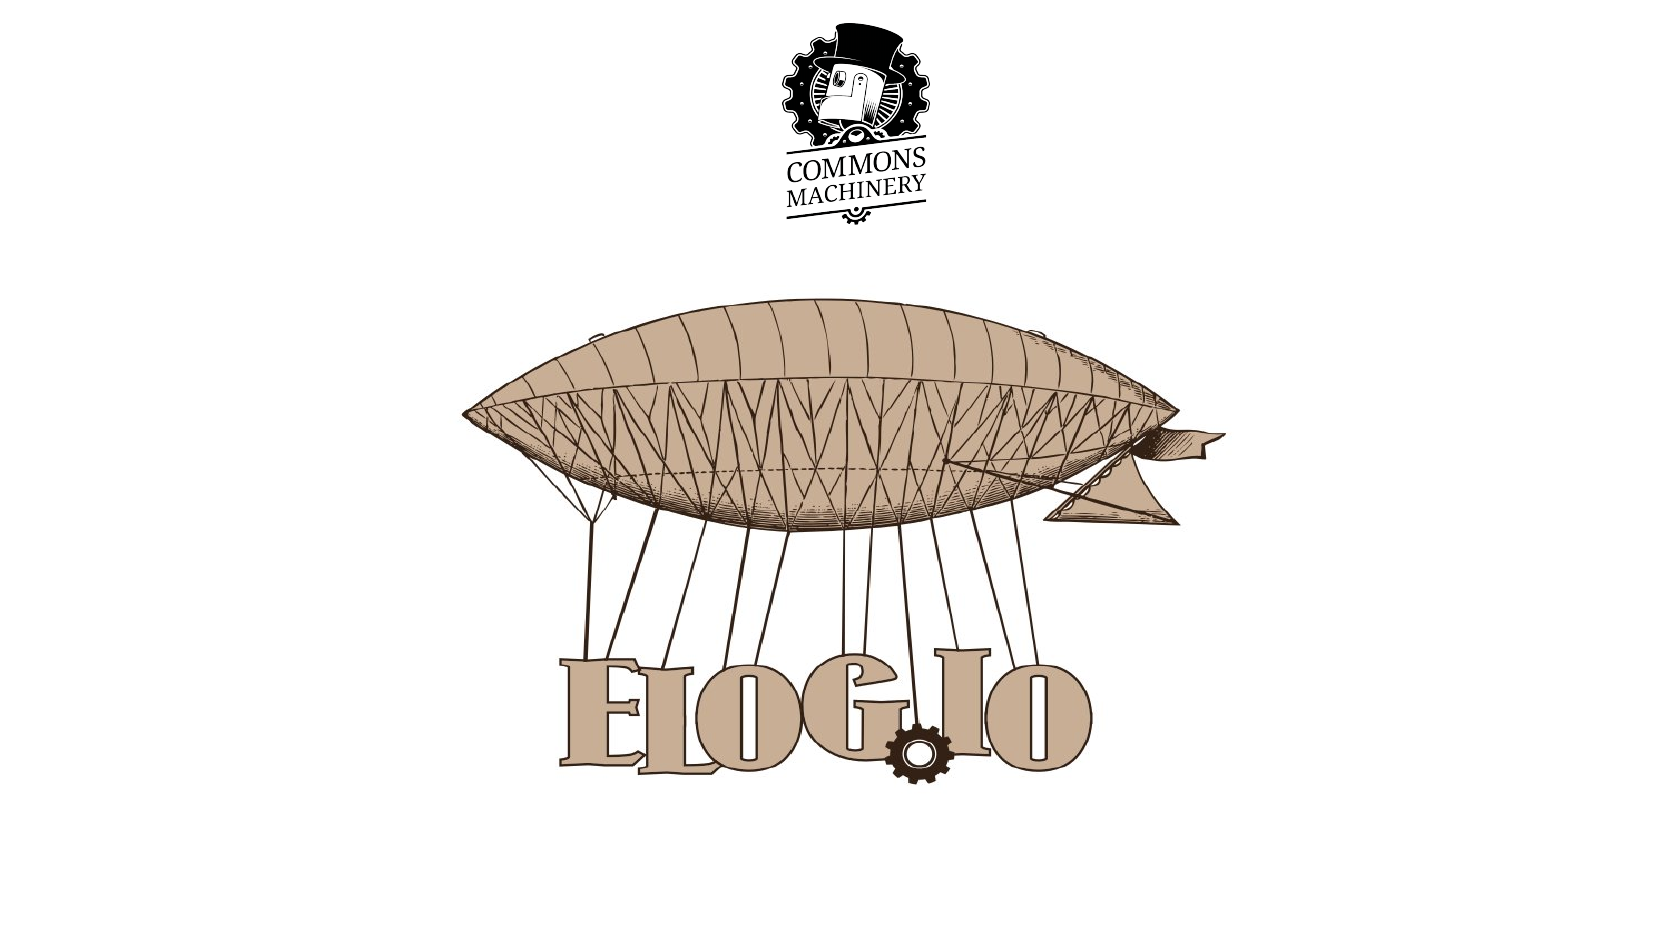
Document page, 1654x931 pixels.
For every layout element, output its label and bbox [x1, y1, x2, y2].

picture [360, 254, 1351, 845]
picture [782, 23, 930, 225]
